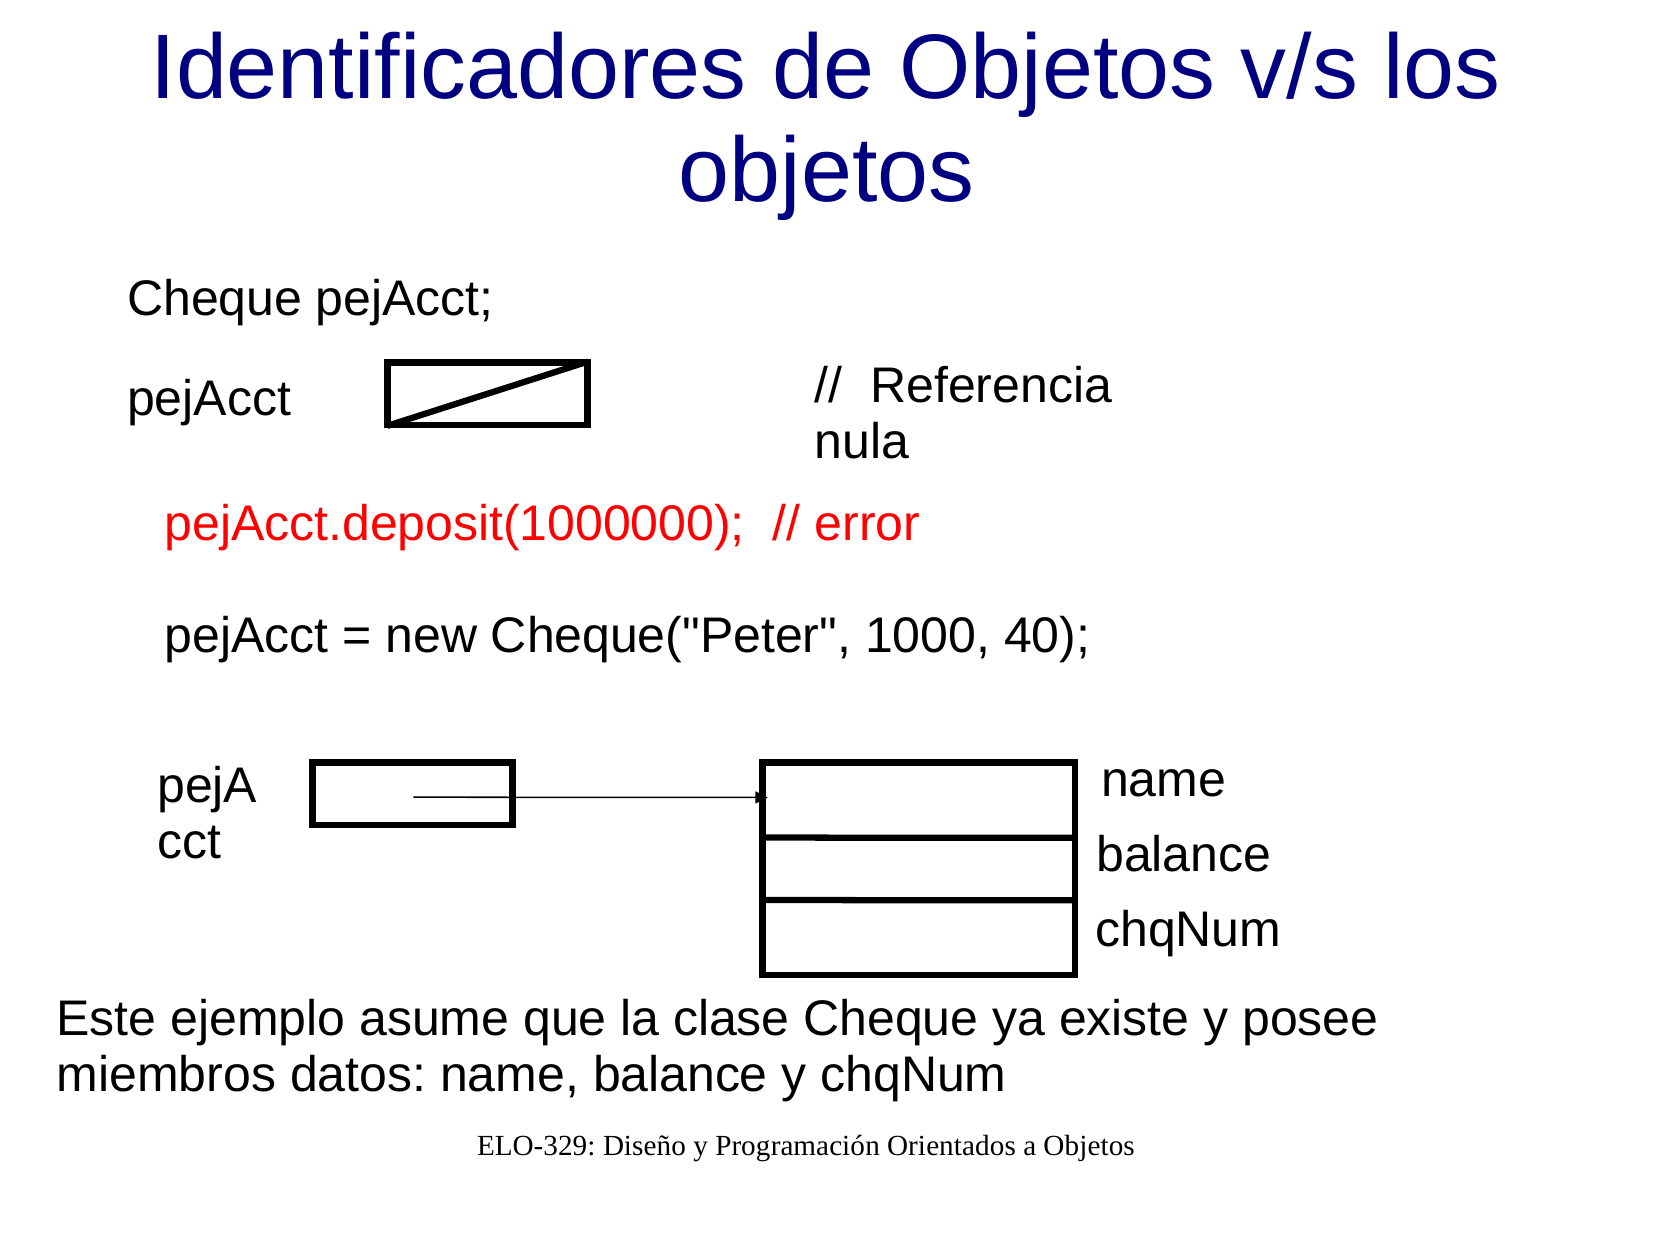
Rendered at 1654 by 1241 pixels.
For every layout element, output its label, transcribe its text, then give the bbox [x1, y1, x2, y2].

text_box chqNum [1080, 894, 1297, 966]
text_box balance [1081, 819, 1287, 891]
text_box pejAcct.deposit(1000000); // error [149, 487, 1114, 559]
text_box Este ejemplo asume que la clase Cheque ya existe y posee miembros datos: name, balance y chqNum [42, 983, 1395, 1110]
title Identificadores de Objetos v/s los objetos [82, 4, 1571, 233]
text_box pejAcct [112, 362, 313, 434]
text_box pejAcct [142, 750, 295, 877]
text_box // Referencia nula [800, 350, 1226, 477]
text_box pejAcct = new Cheque("Peter", 1000, 40); [150, 599, 1248, 672]
text_box name [1086, 744, 1241, 816]
text_box Cheque pejAcct; [112, 262, 513, 334]
